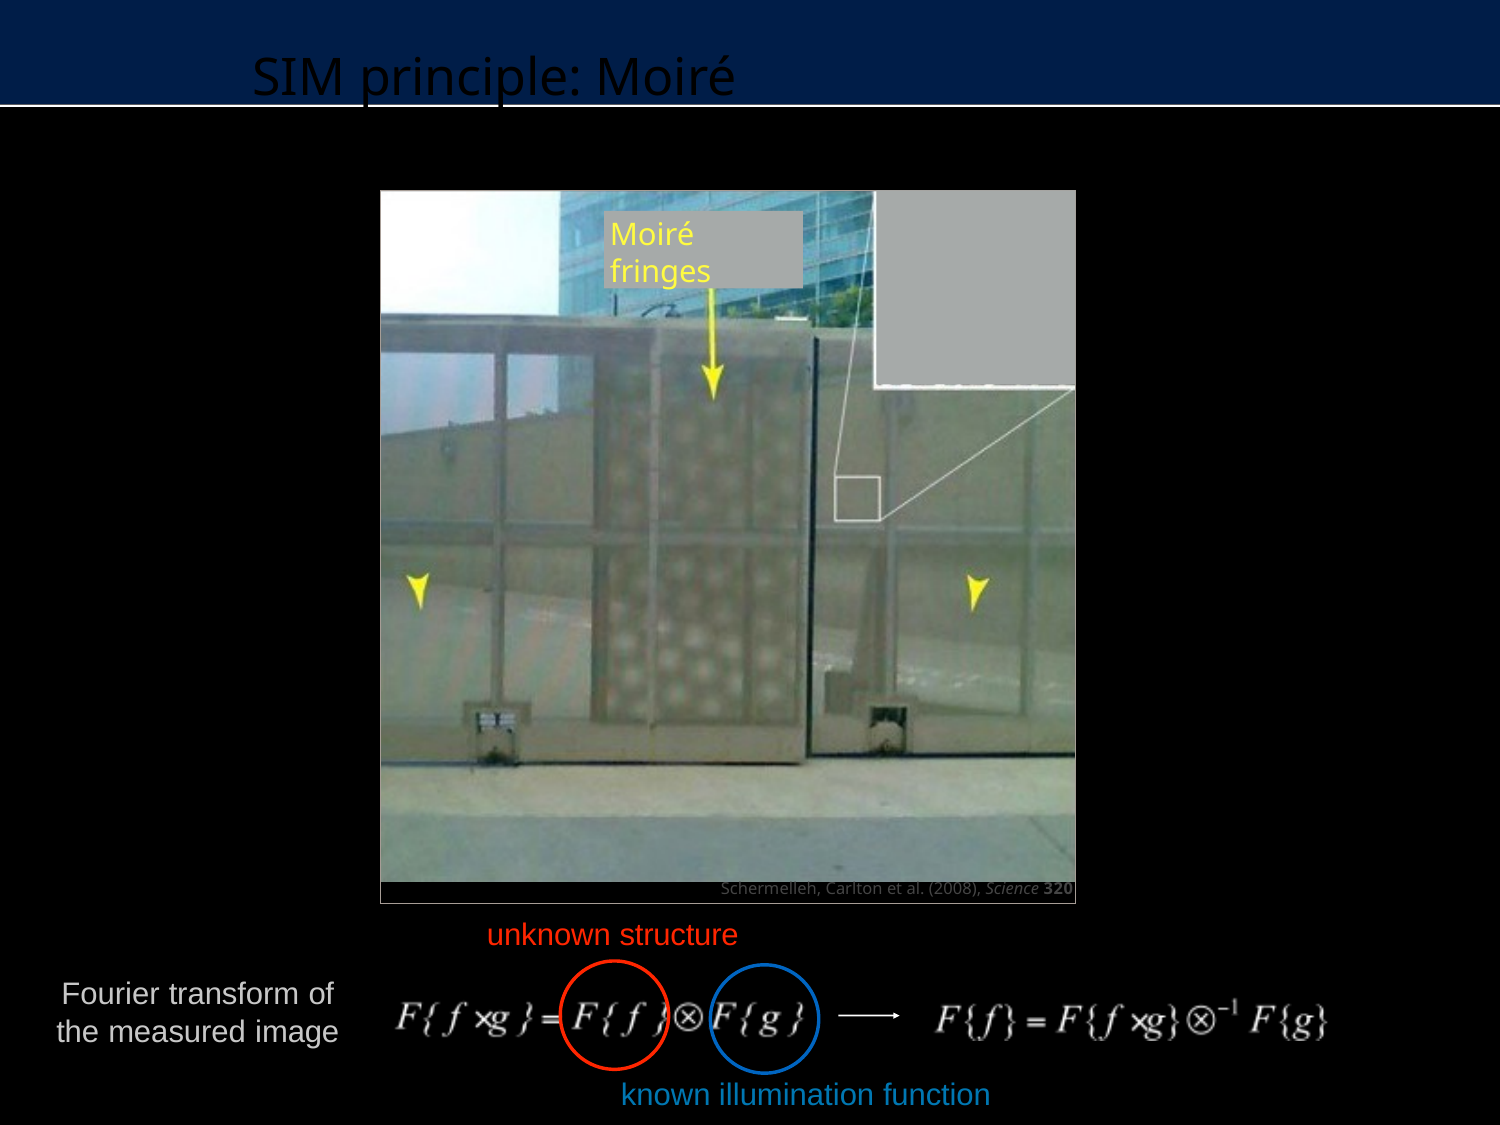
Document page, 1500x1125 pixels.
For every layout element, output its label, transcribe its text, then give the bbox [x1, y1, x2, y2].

text_box [0, 0, 1500, 1125]
text_box Schermelleh, Carlton et al. (2008), Science 320 [380, 190, 1076, 904]
title SIM principle: Moiré interference [0, 36, 880, 169]
picture [996, 989, 1335, 1041]
text_box unknown structure Fourier transform of the measured image known illumination function [54, 912, 996, 1116]
